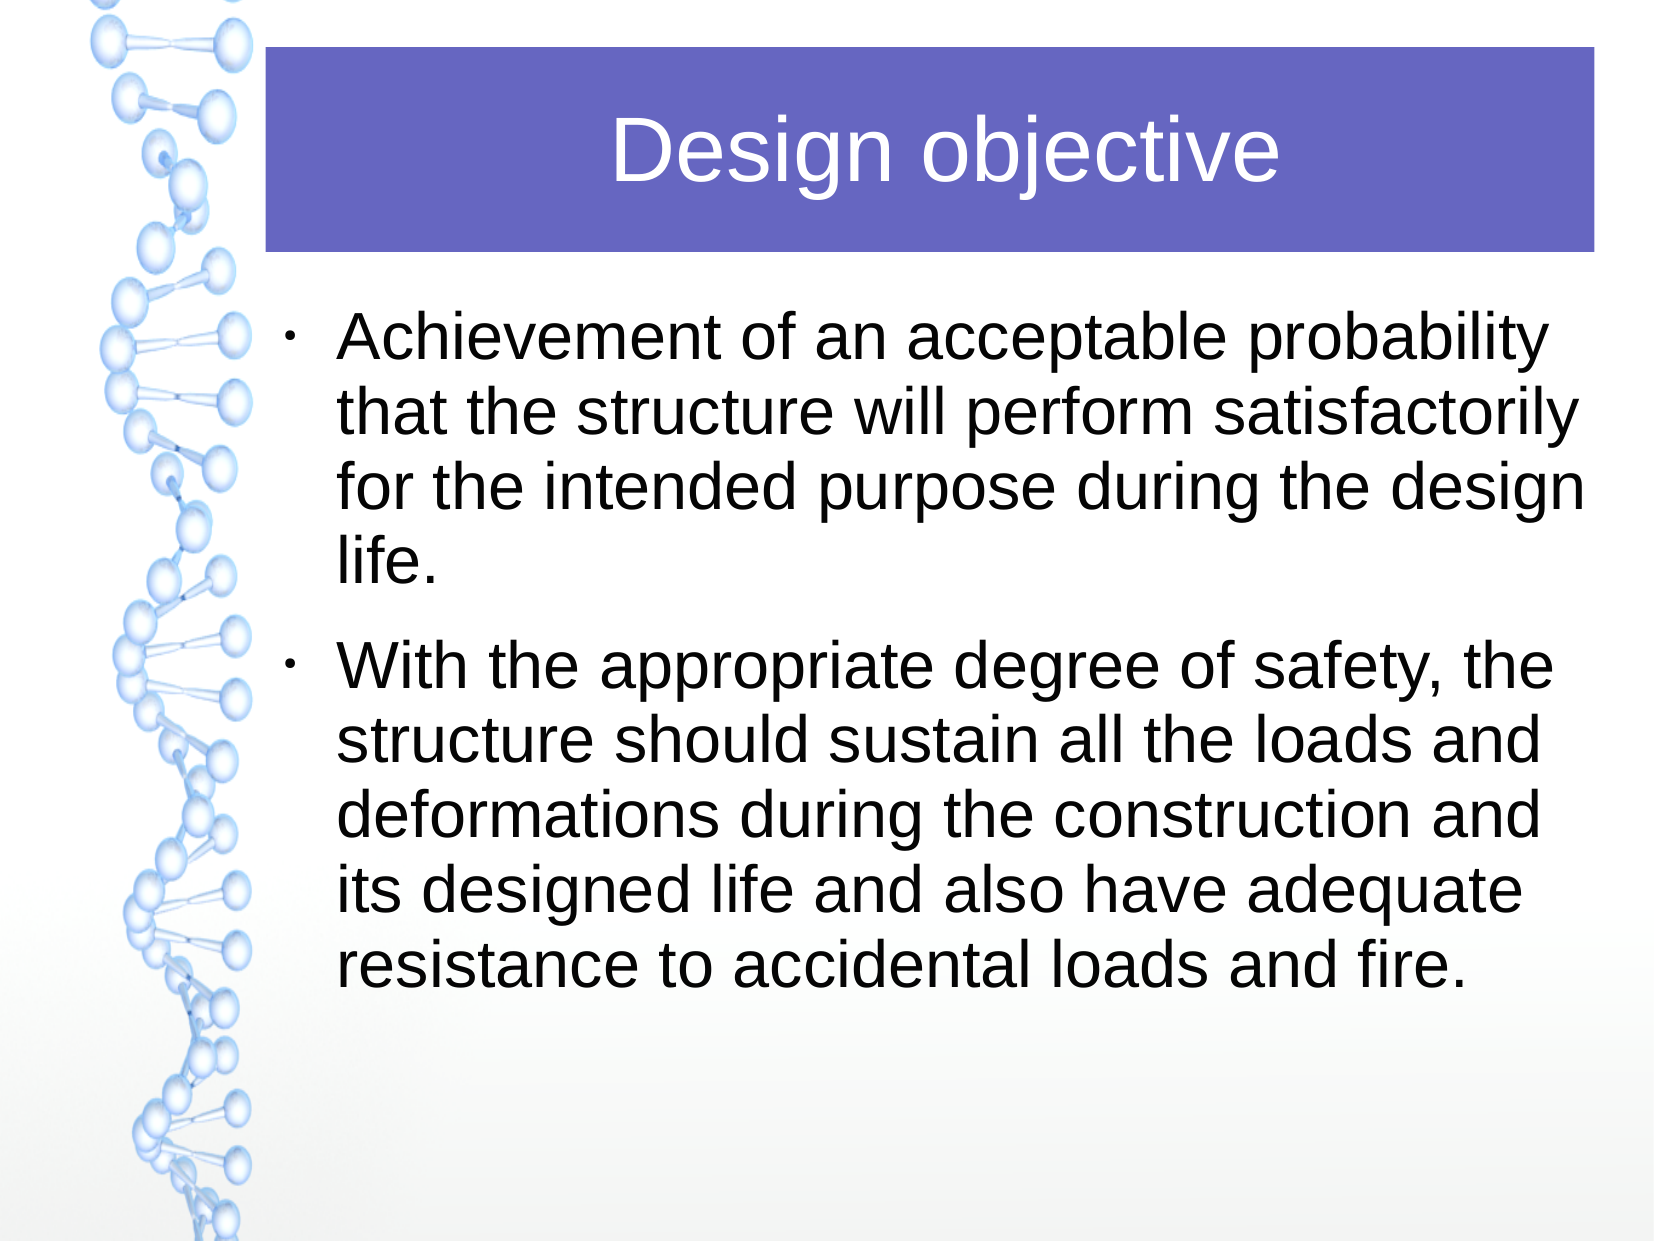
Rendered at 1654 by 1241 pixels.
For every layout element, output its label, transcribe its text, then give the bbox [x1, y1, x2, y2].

picture [0, 0, 1654, 1241]
list Achievement of an acceptable probability that the structure will perform satisfactorily for the intended purpose during the design life. With the appropriate degree of safety, the structure should sustain all the loads and deformations during the construction and its designed life and also have adequate resistance to accidental loads and fire. [265, 299, 1595, 1019]
title Design objective [265, 47, 1595, 252]
